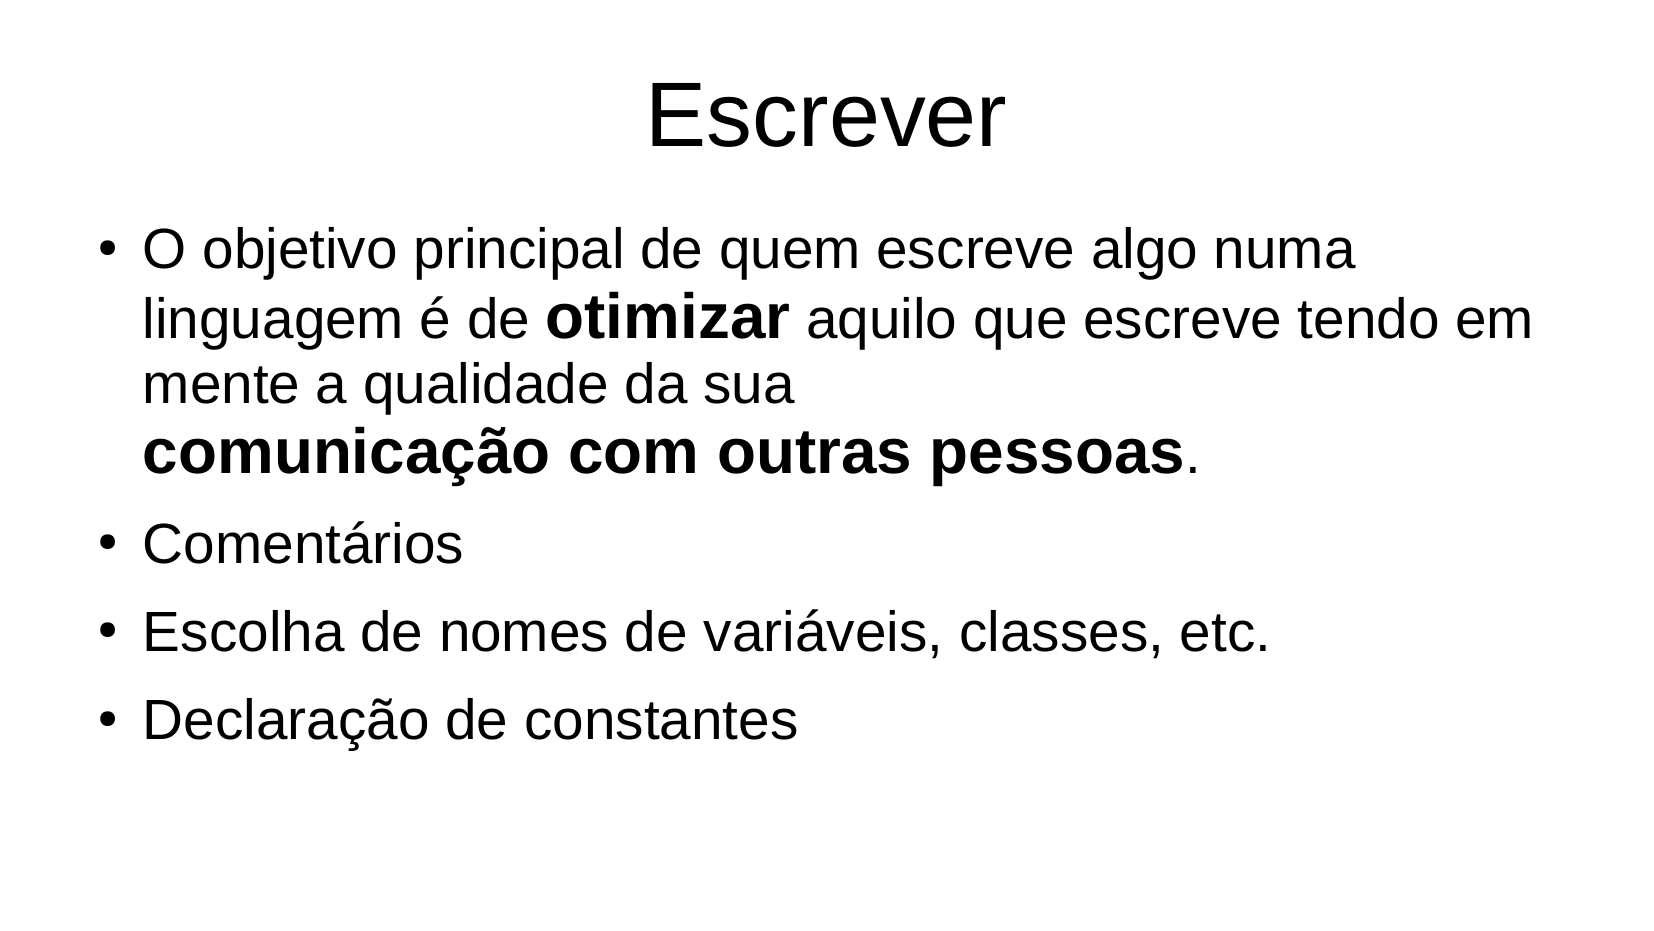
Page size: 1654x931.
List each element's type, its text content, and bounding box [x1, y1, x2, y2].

title Escrever [82, 37, 1571, 193]
list O objetivo principal de quem escreve algo numa linguagem é de otimizar aquilo que escreve tendo em mente a qualidade da sua comunicação com outras pessoas. Comentários Escolha de nomes de variáveis, classes, etc. Declaração de constantes [82, 217, 1571, 758]
